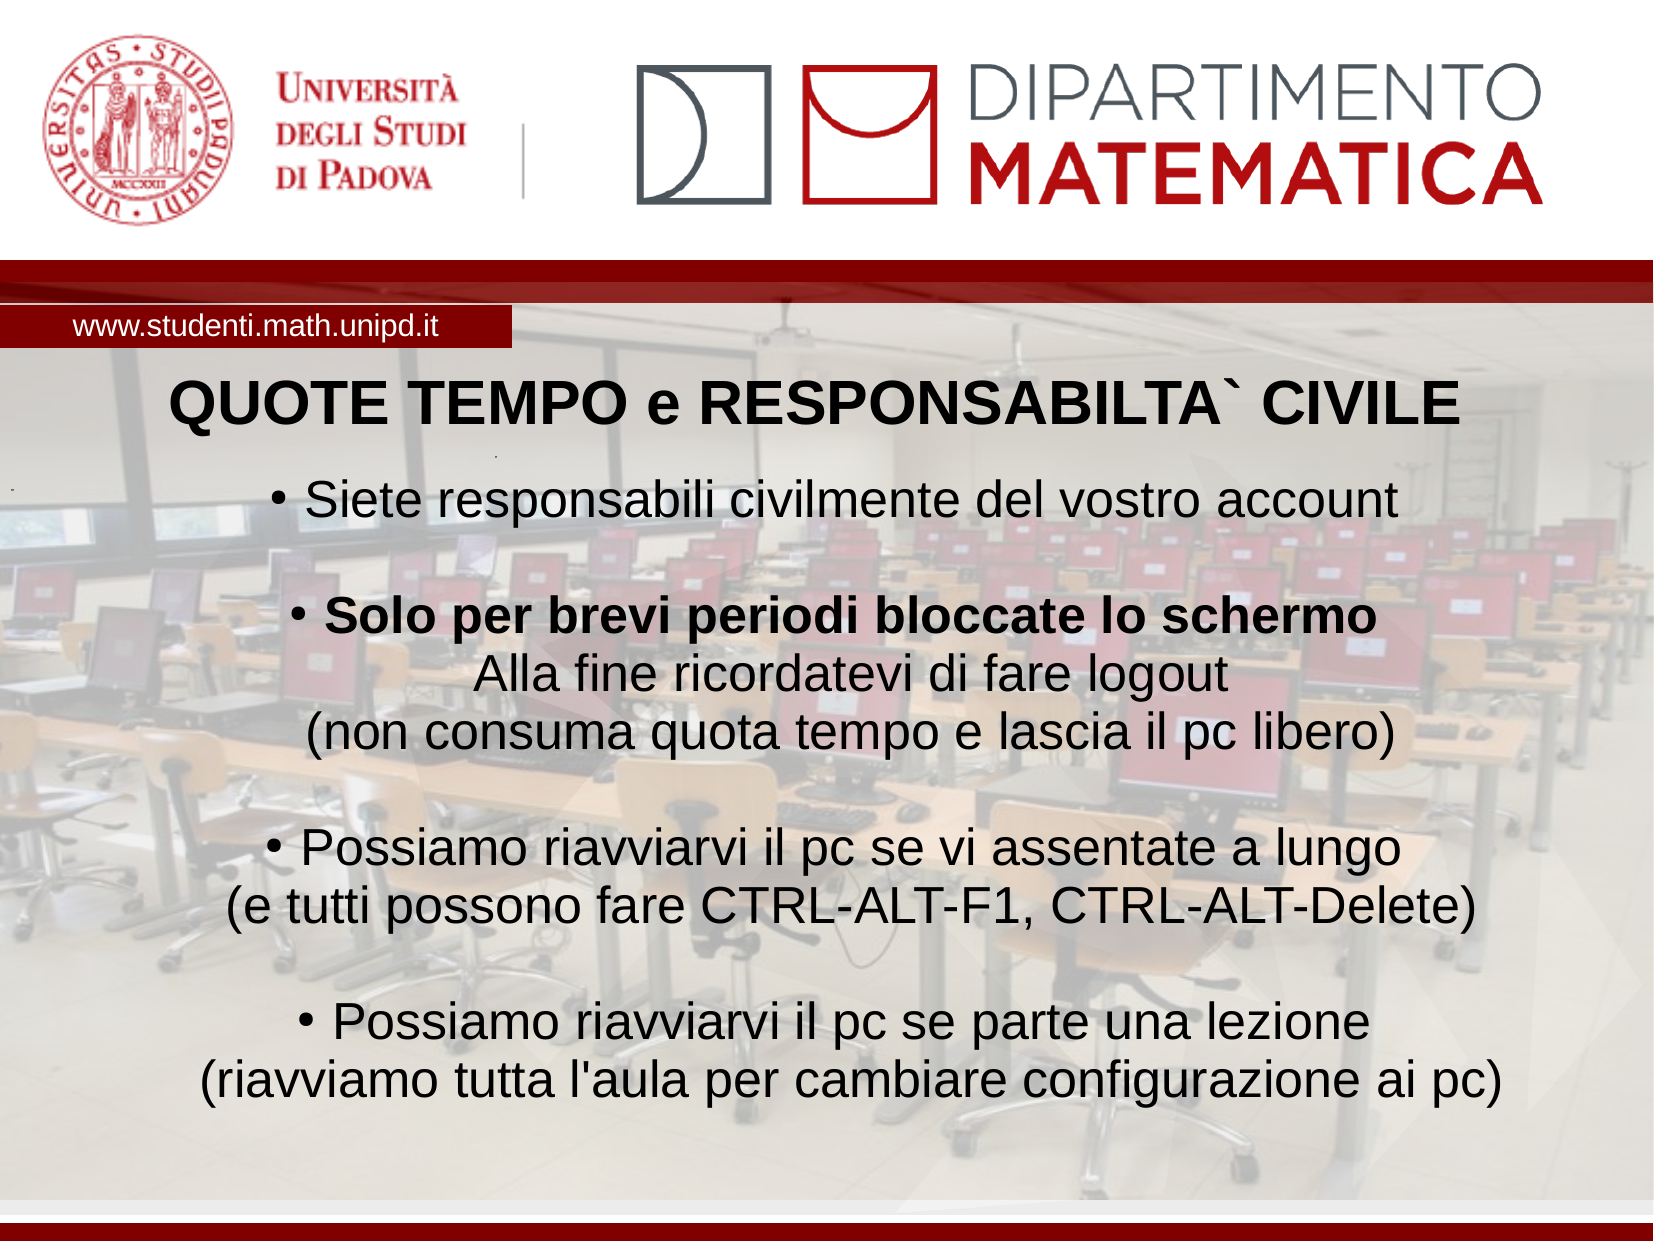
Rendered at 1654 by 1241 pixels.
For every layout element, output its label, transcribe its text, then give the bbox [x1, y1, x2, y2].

picture [636, 63, 1543, 205]
text_box www.studenti.math.unipd.it [0, 301, 512, 352]
picture [0, 282, 1654, 1216]
text_box QUOTE TEMPO e RESPONSABILTA` CIVILE [0, 360, 1644, 446]
table_header [1, 261, 1652, 282]
picture [18, 24, 554, 237]
table_header [1, 1224, 1652, 1241]
text_box Siete responsabili civilmente del vostro account Solo per brevi periodi bloccate lo schermo Alla fine ricordatevi di fare logout (non consuma quota tempo e lascia il pc libero) Possiamo riavviarvi il pc se vi assentate a lungo (e tutti possono fare CTRL-ALT-F1, CTRL-ALT-Delete) Possiamo riavviarvi il pc se parte una lezione (riavviamo tutta l'aula per cambiare configurazione ai pc) [15, 462, 1654, 1175]
